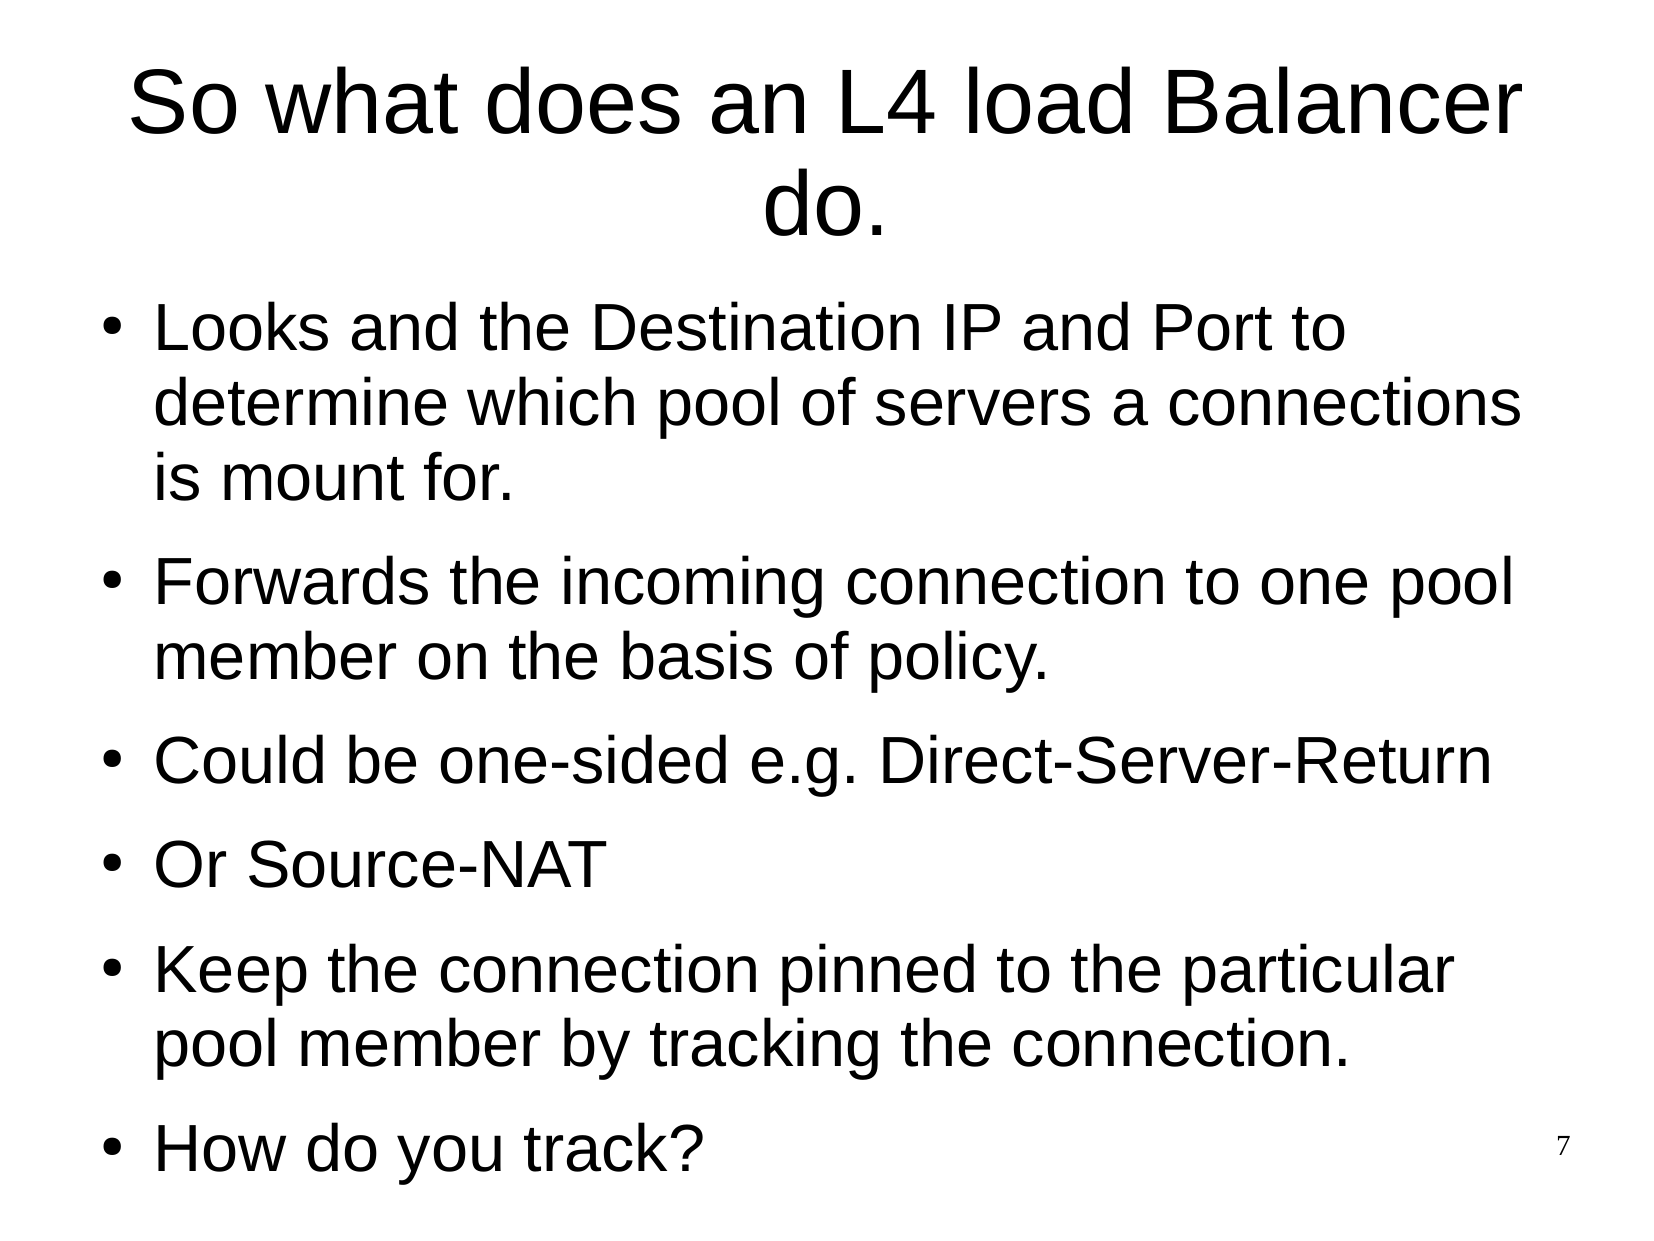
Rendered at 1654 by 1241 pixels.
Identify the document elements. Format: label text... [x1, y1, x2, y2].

title So what does an L4 load Balancer do. [82, 49, 1571, 257]
list Looks and the Destination IP and Port to determine which pool of servers a connections is mount for. Forwards the incoming connection to one pool member on the basis of policy. Could be one-sided e.g. Direct-Server-Return Or Source-NAT Keep the connection pinned to the particular pool member by tracking the connection. How do you track? [82, 290, 1571, 1181]
